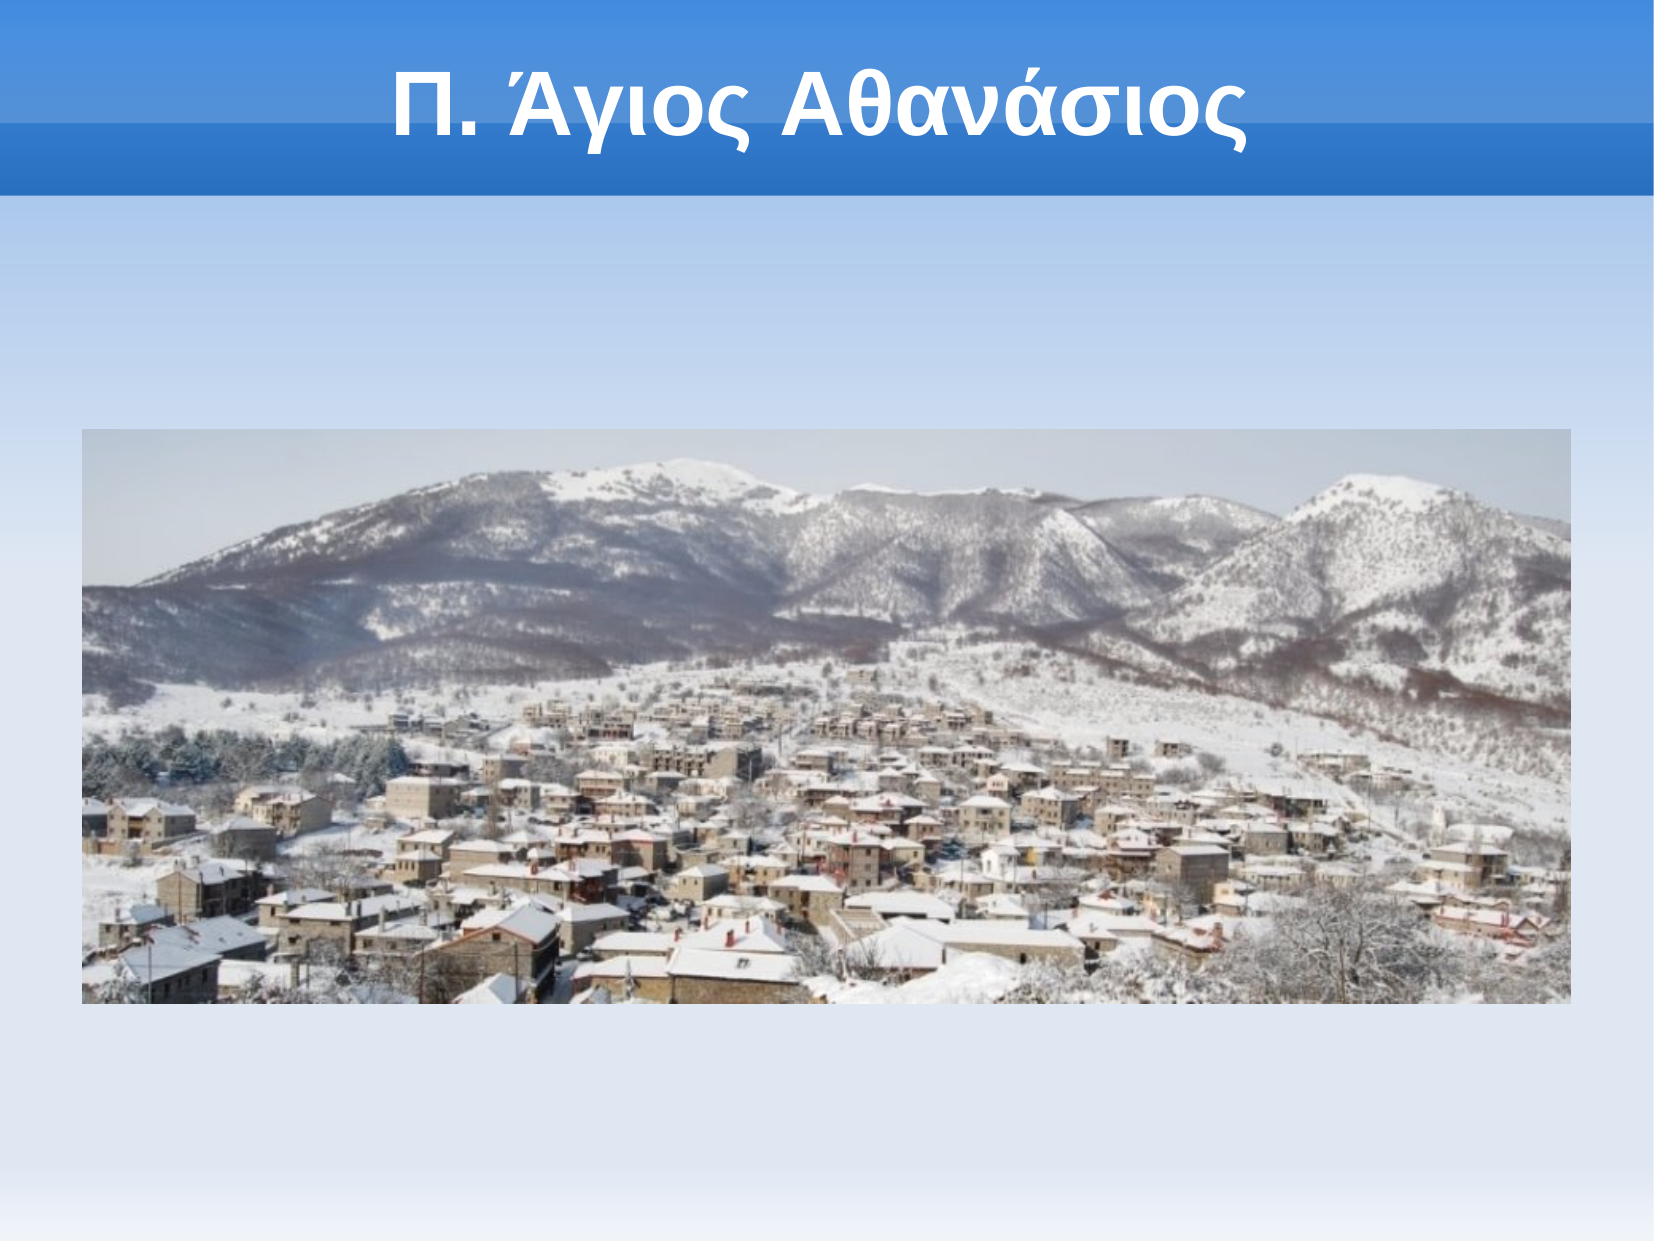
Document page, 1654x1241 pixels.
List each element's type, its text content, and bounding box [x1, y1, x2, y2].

title Π. Άγιος Αθανάσιος [76, 0, 1565, 208]
picture [0, 0, 1654, 1241]
